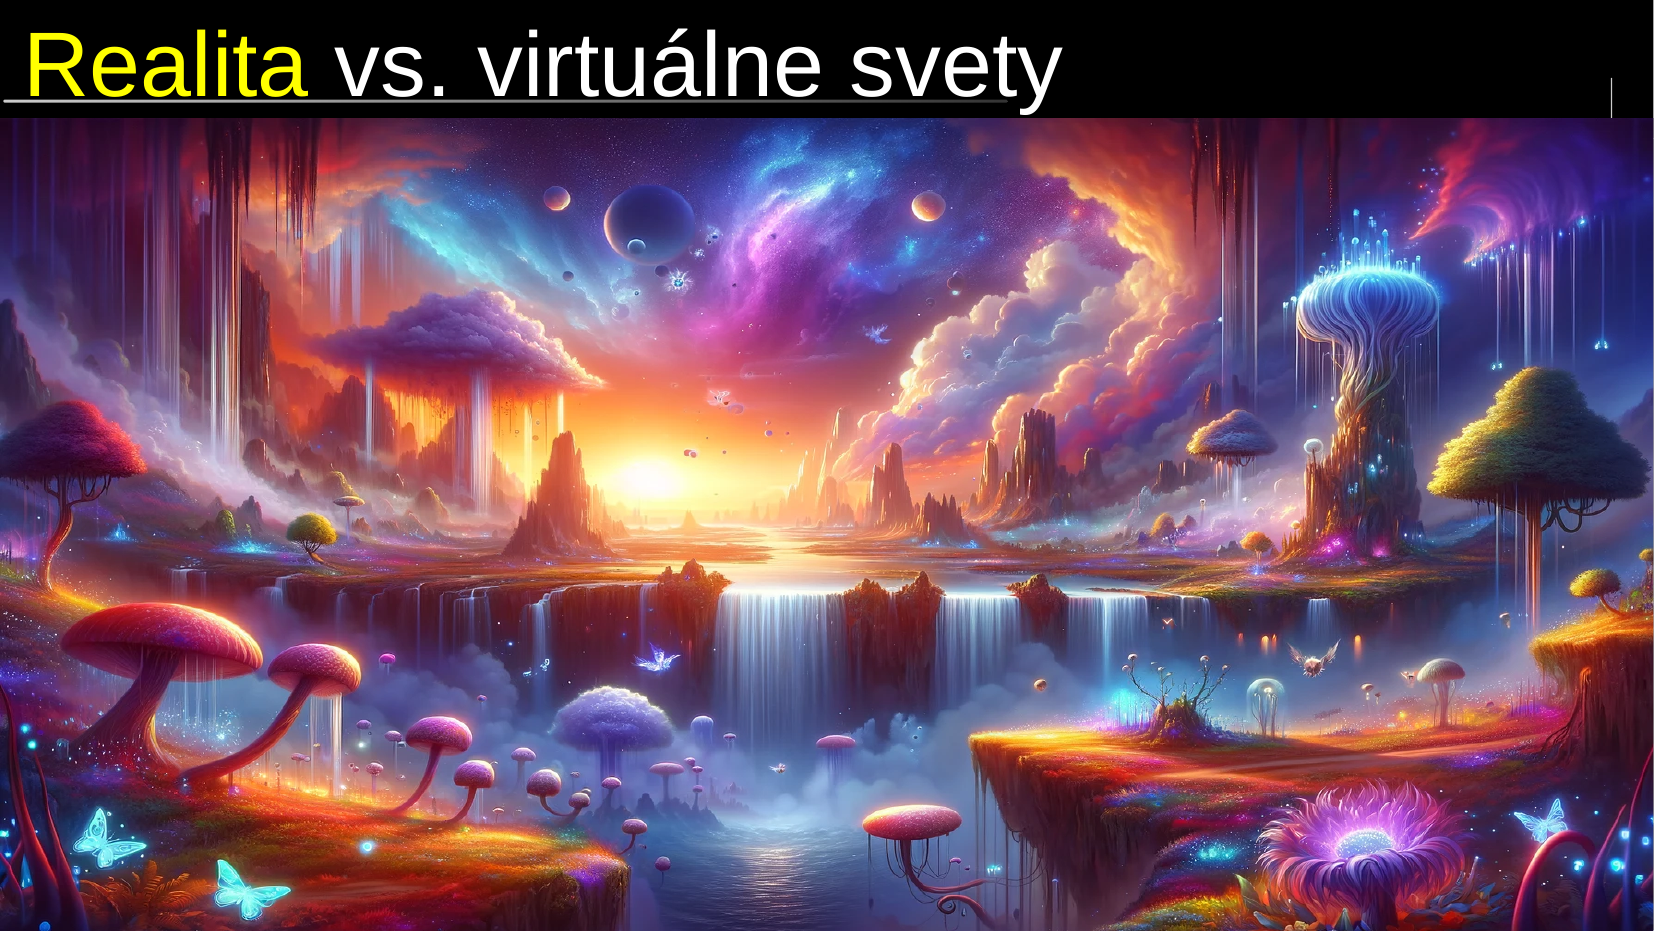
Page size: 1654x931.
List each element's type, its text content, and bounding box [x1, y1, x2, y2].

title Realita vs. virtuálne svety [23, 11, 1589, 118]
picture [0, 118, 1654, 931]
